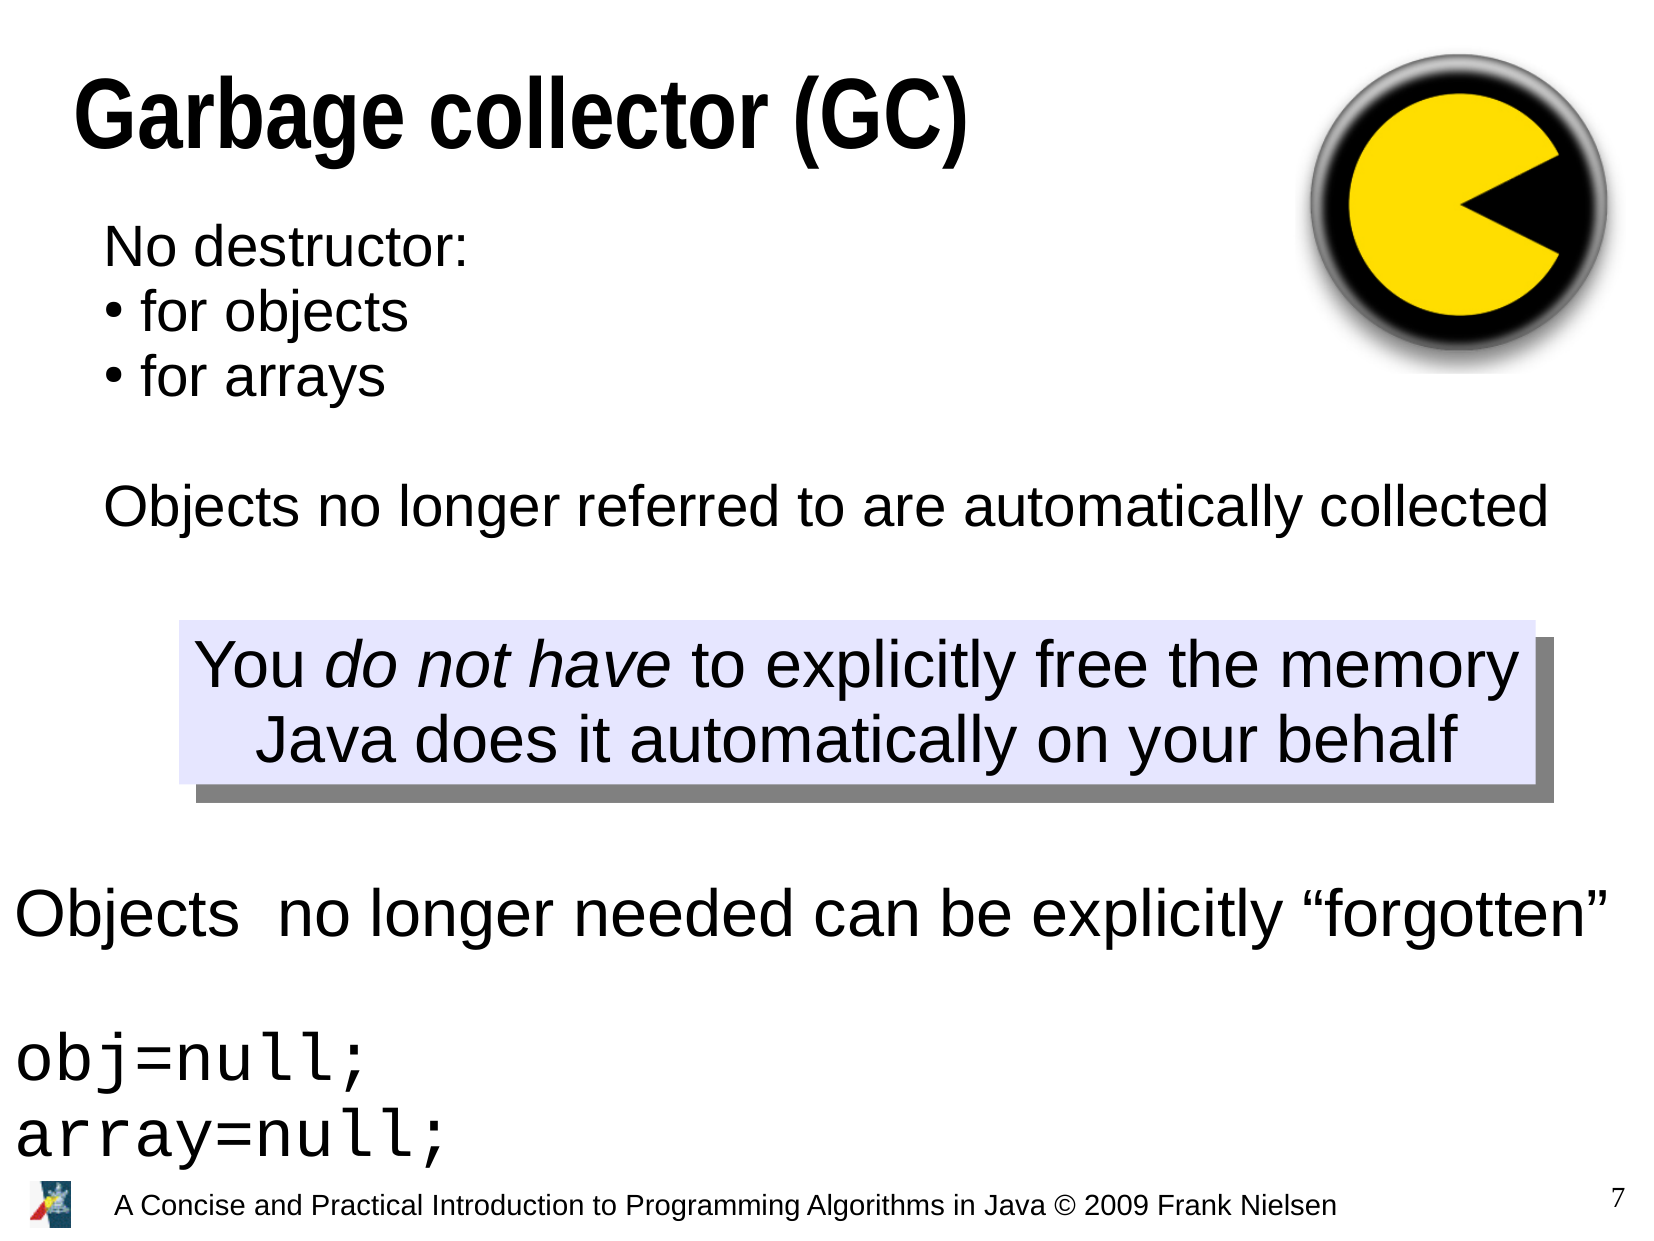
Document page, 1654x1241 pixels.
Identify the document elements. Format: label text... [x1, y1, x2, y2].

text_box Objects no longer needed can be explicitly “forgotten” obj=null; array=null; [0, 868, 1626, 1184]
text_box No destructor: for objects for arrays Objects no longer referred to are automatically collected [88, 206, 1568, 546]
text_box Garbage collector (GC) [59, 48, 986, 178]
text_box You do not have to explicitly free the memory Java does it automatically on your behalf [179, 620, 1536, 785]
picture [29, 1184, 71, 1228]
picture [1293, 41, 1627, 375]
